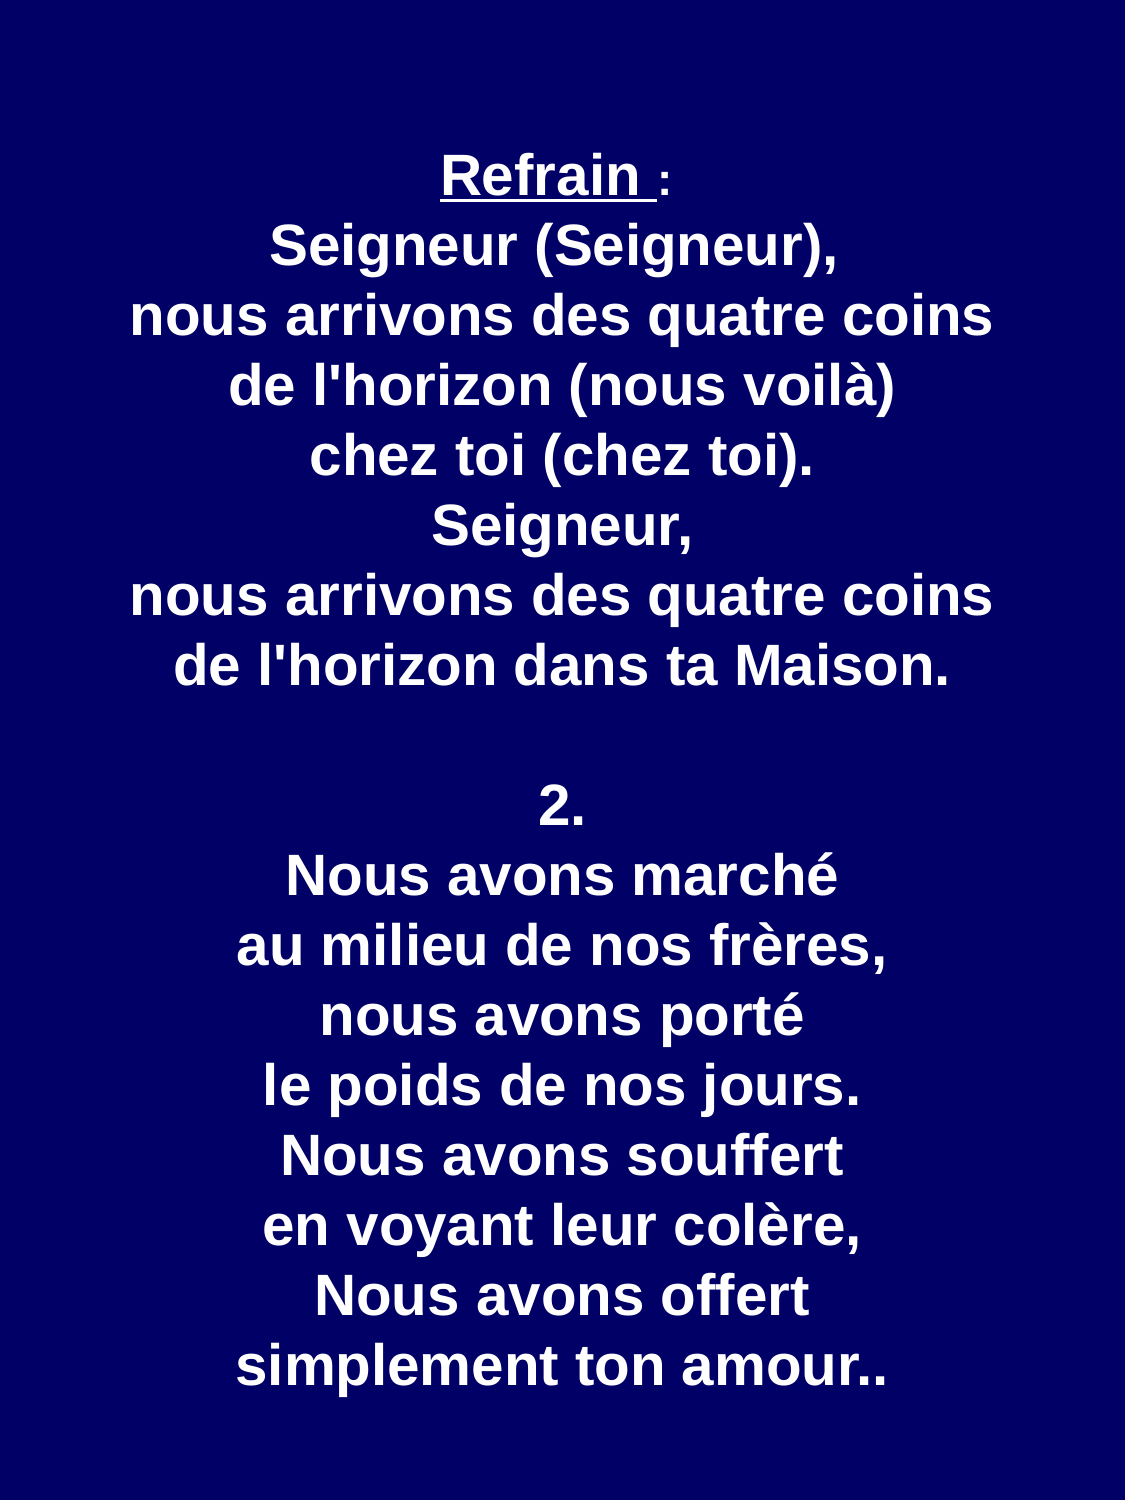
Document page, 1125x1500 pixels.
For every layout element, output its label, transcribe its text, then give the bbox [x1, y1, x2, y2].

text_box Refrain : Seigneur (Seigneur), nous arrivons des quatre coins de l'horizon (nous voilà) chez toi (chez toi). Seigneur, nous arrivons des quatre coins de l'horizon dans ta Maison. 2. Nous avons marché au milieu de nos frères, nous avons porté le poids de nos jours. Nous avons souffert en voyant leur colère, Nous avons offert simplement ton amour.. [0, 129, 1125, 1143]
